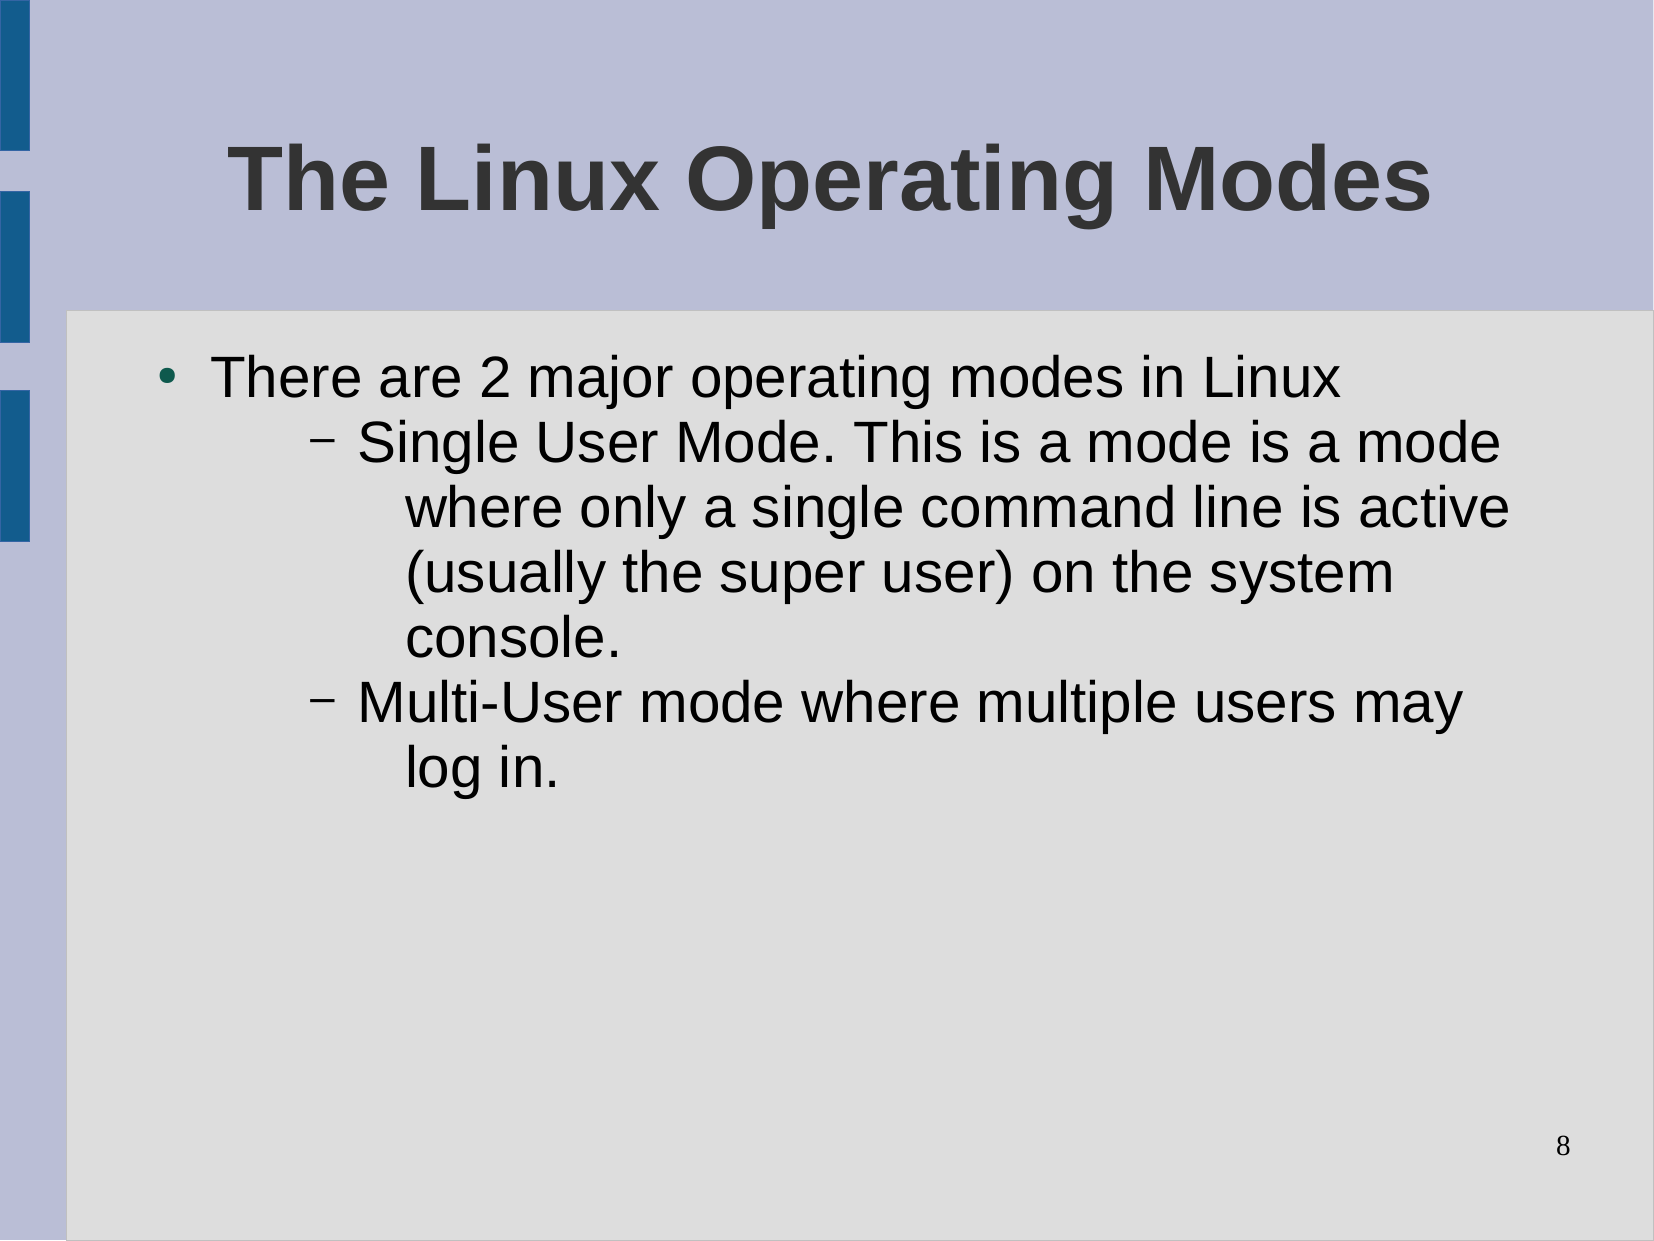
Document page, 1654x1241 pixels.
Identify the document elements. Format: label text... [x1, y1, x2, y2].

title The Linux Operating Modes [125, 75, 1538, 283]
list There are 2 major operating modes in Linux Single User Mode. This is a mode is a mode where only a single command line is active (usually the super user) on the system console. Multi-User mode where multiple users may log in. [121, 344, 1534, 1127]
